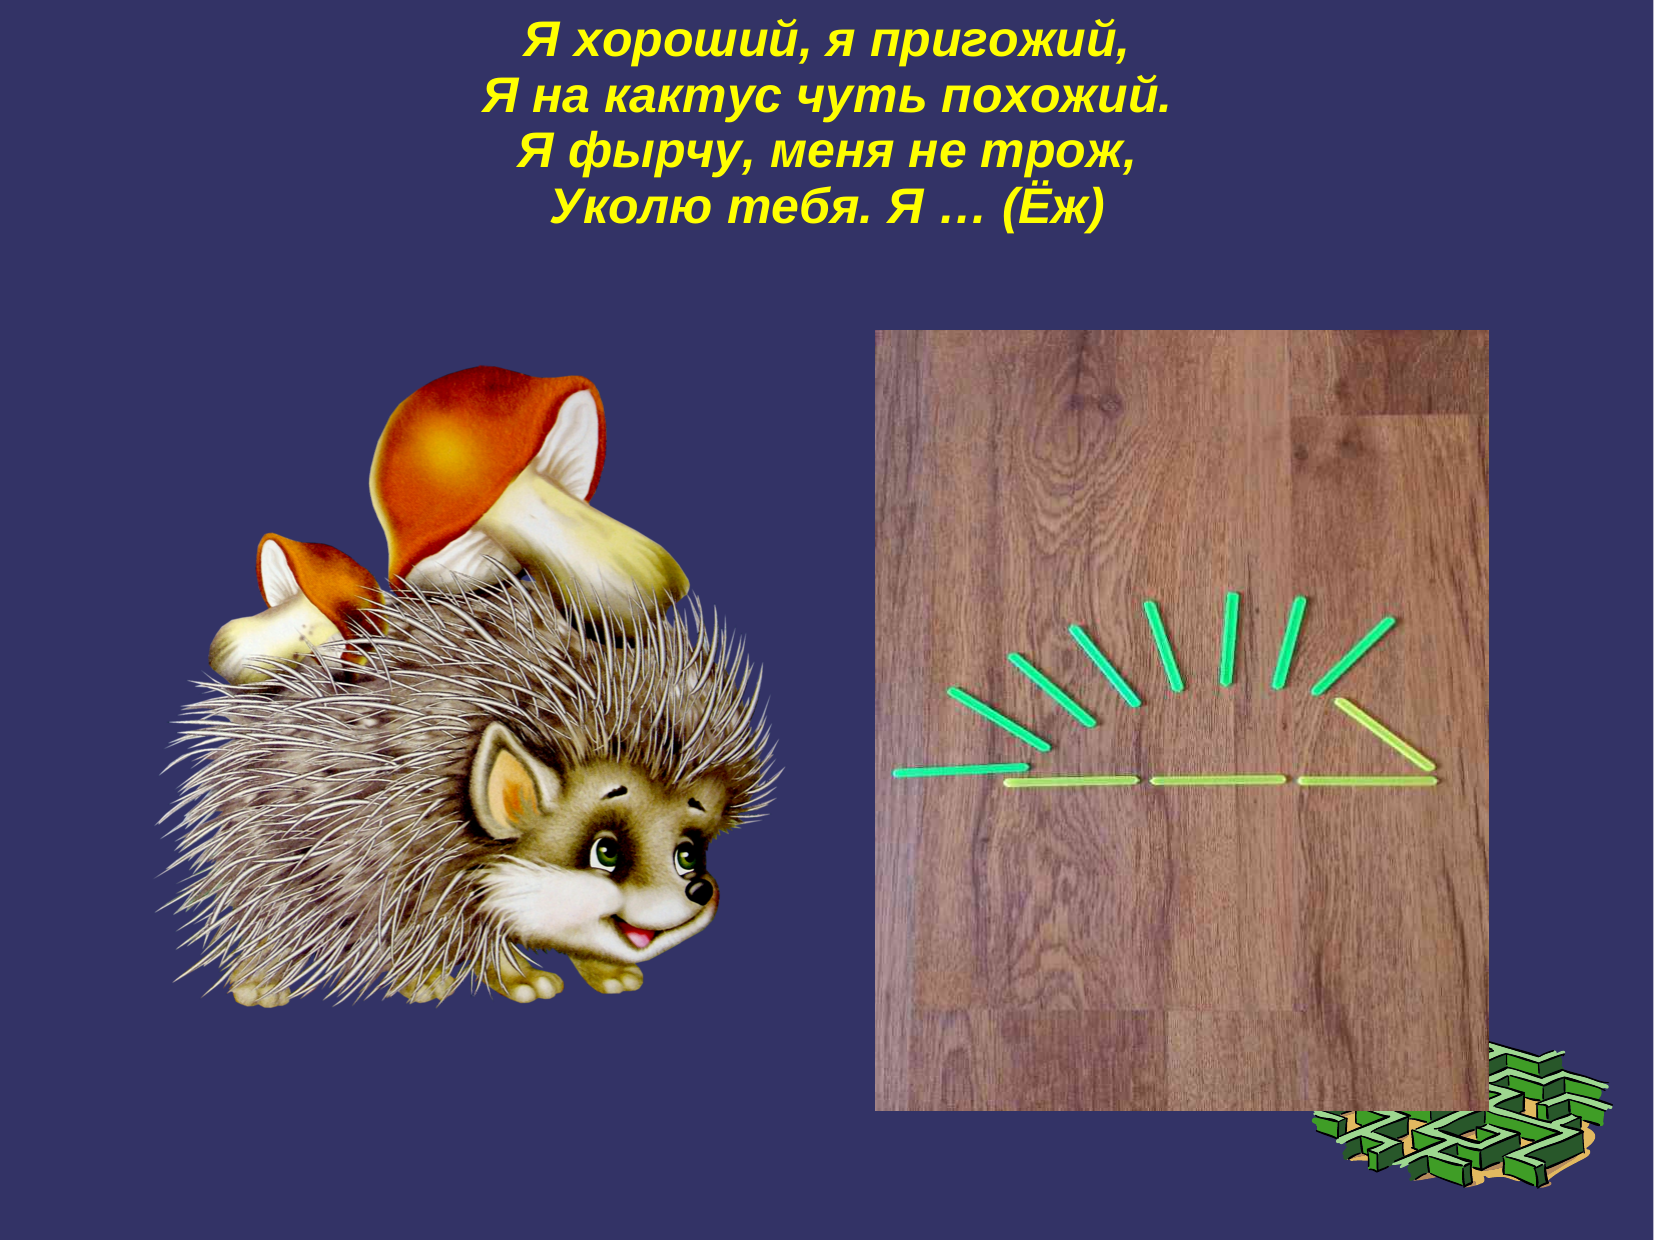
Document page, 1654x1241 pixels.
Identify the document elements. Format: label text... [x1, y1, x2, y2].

picture [875, 330, 1489, 1111]
picture [124, 342, 804, 1043]
title Я хороший, я пригожий, Я на кактус чуть похожий. Я фырчу, меня не трож, Уколю тебя. Я … (Ёж) [121, 8, 1534, 237]
